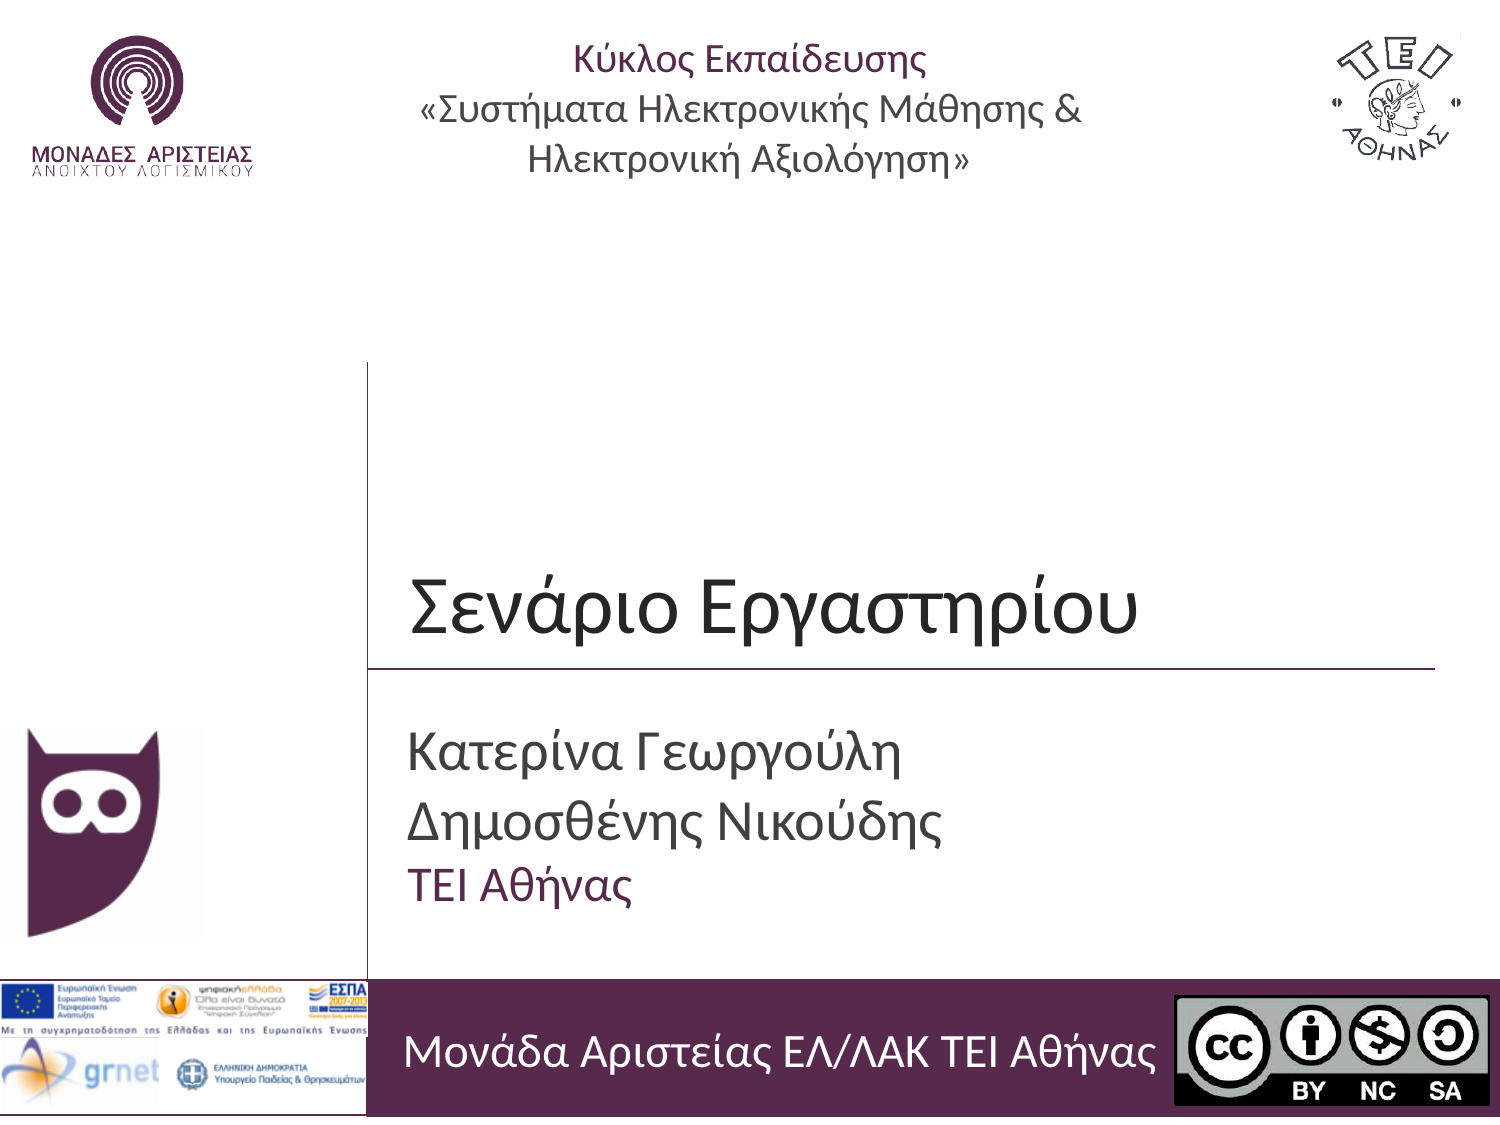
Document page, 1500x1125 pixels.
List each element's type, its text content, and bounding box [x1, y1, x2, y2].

picture [0, 982, 368, 1113]
picture [31, 36, 253, 177]
picture [1331, 35, 1461, 167]
subtitle Μονάδα Αριστείας ΕΛ/ΛΑΚ ΤΕΙ Αθήνας [387, 992, 1488, 1105]
title Σενάριο Εργαστηρίου [395, 357, 1459, 658]
picture [0, 727, 204, 939]
text_box Κατερίνα Γεωργούλη Δημοσθένης Νικούδης ΤΕΙ Αθήνας [392, 704, 1455, 963]
text_box Κύκλος Εκπαίδευσης «Συστήματα Ηλεκτρονικής Μάθησης & Ηλεκτρονική Αξιολόγηση» [280, 22, 1220, 190]
picture [1174, 995, 1490, 1106]
picture [175, 1057, 366, 1092]
